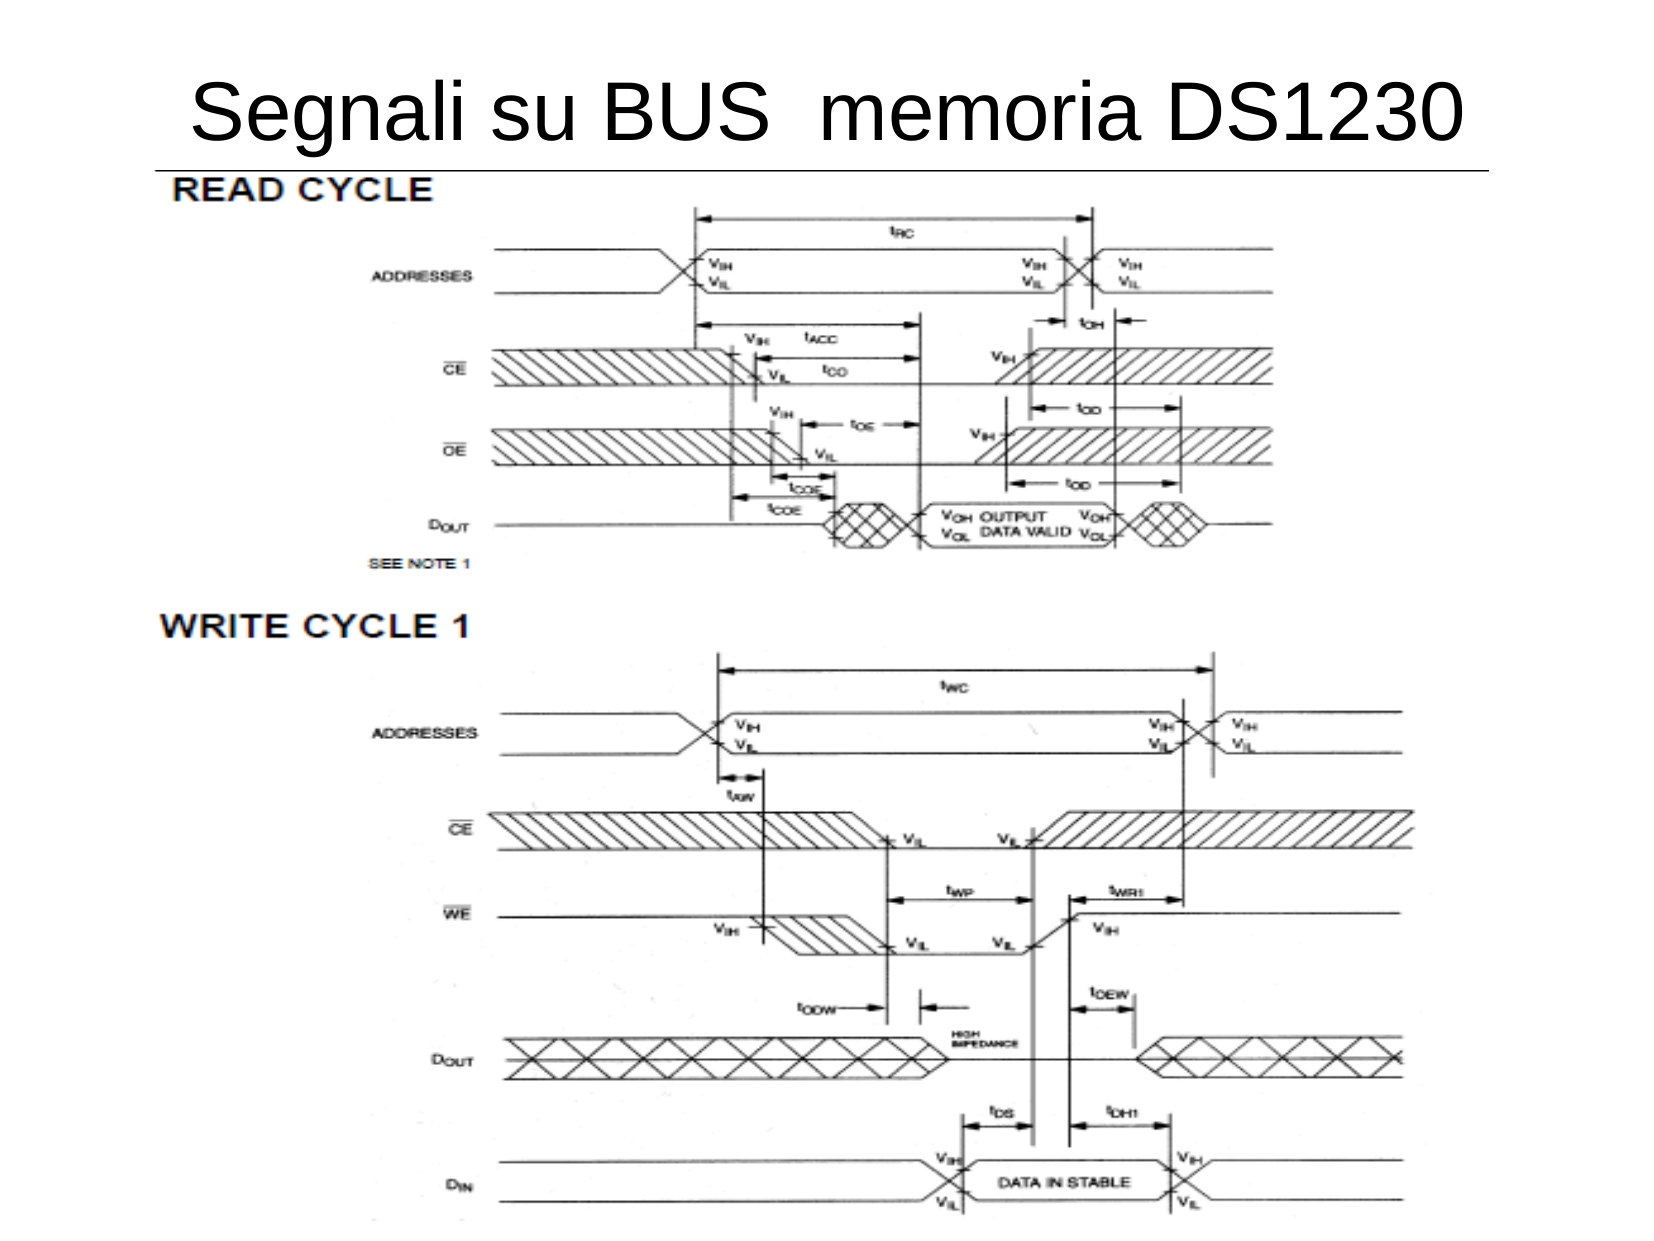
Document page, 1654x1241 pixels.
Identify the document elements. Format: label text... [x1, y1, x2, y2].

picture [123, 170, 1489, 1221]
title Segnali su BUS memoria DS1230 [30, 8, 1621, 216]
